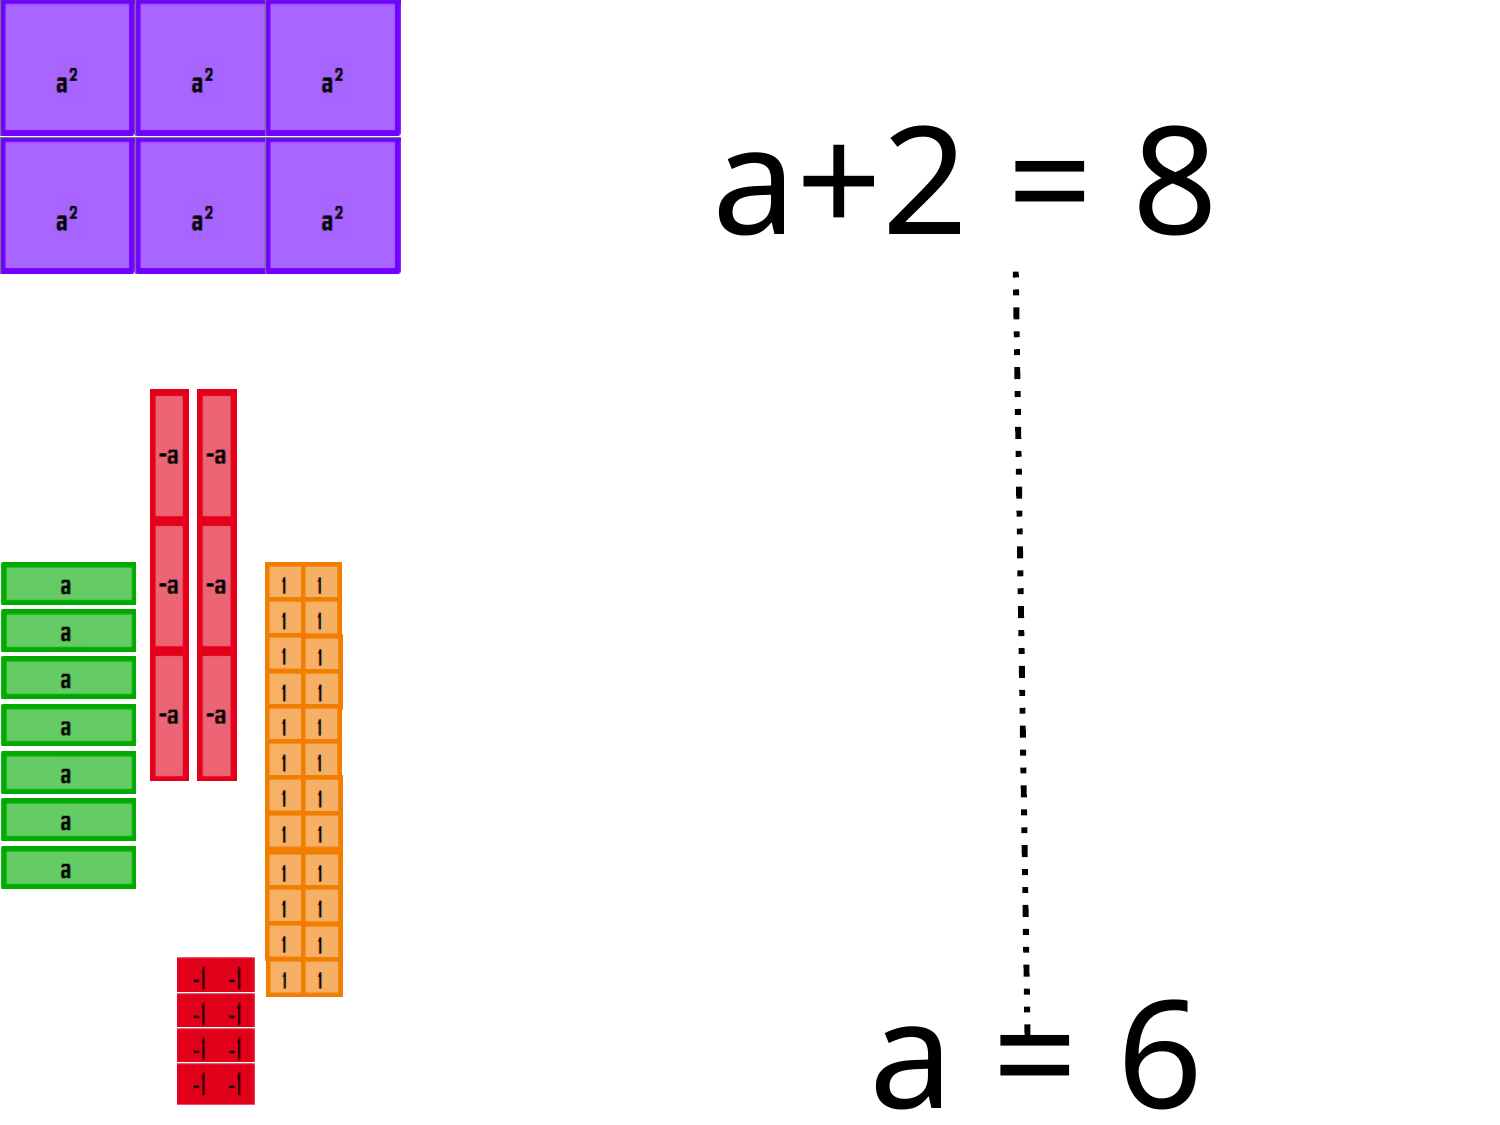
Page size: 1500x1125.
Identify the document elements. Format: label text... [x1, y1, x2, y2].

picture [0, 704, 136, 747]
picture [0, 562, 136, 605]
text_box a = 6 [854, 950, 1218, 1125]
picture [0, 798, 136, 841]
picture [197, 389, 237, 781]
picture [0, 751, 136, 794]
picture [150, 389, 189, 781]
picture [0, 656, 136, 699]
picture [177, 956, 255, 1106]
text_box a+2 = 8 [697, 76, 1233, 272]
picture [0, 609, 136, 652]
picture [0, 137, 401, 274]
picture [0, 0, 401, 136]
picture [0, 846, 136, 889]
picture [265, 562, 343, 998]
